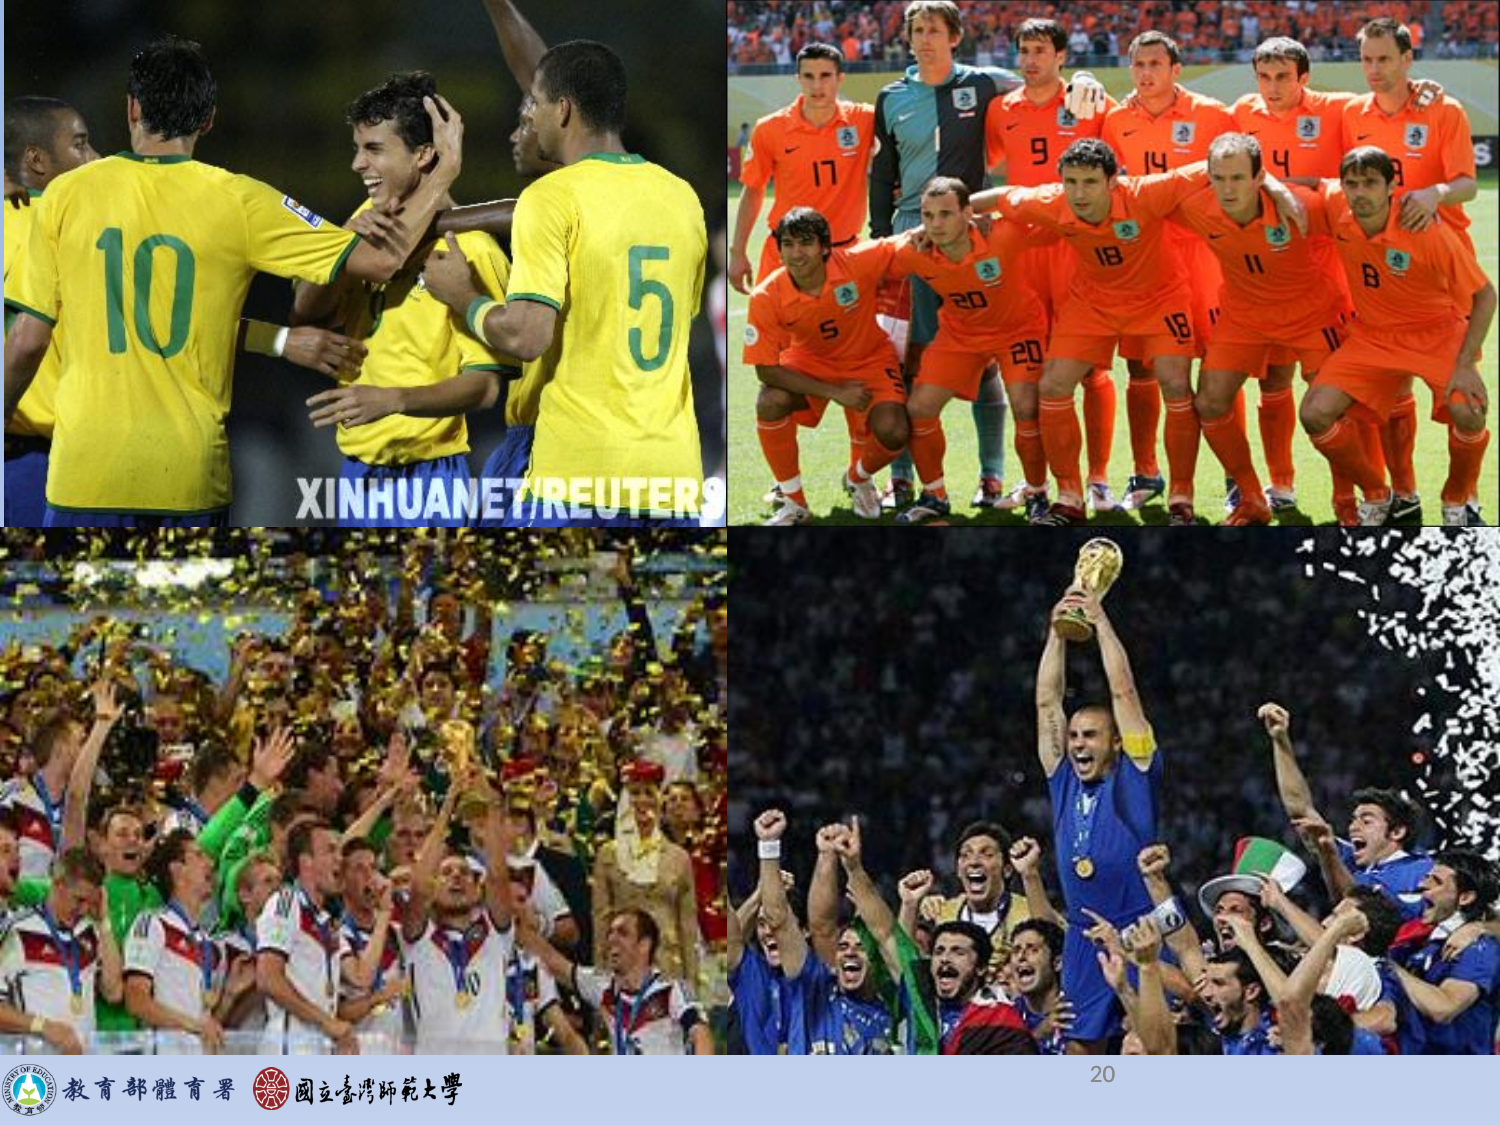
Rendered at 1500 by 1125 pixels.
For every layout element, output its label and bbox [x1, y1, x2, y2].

picture [0, 0, 1500, 1055]
text_box [1074, 1042, 1426, 1103]
